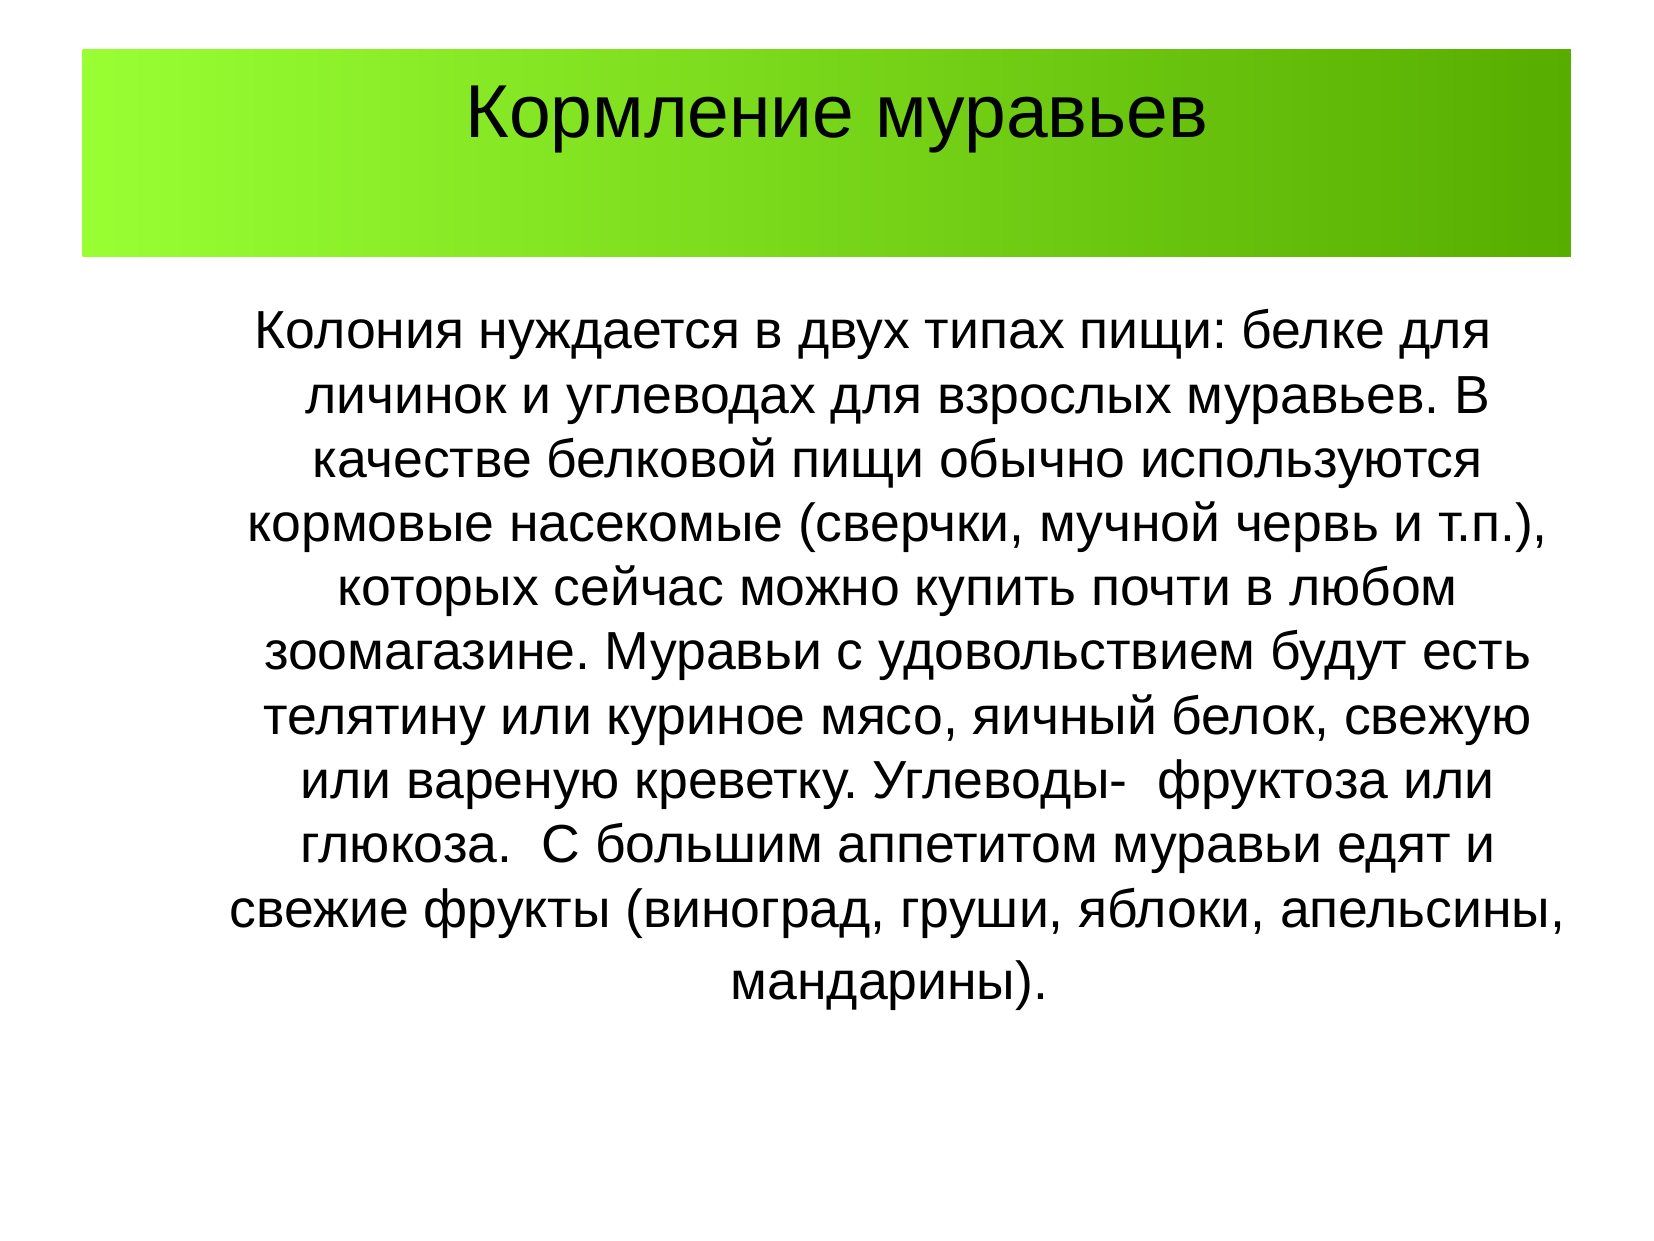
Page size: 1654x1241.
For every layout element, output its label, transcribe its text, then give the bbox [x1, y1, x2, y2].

title Кормление муравьев [82, 49, 1571, 257]
list Колония нуждается в двух типах пищи: белке для личинок и углеводах для взрослых муравьев. В качестве белковой пищи обычно используются кормовые насекомые (сверчки, мучной червь и т.п.), которых сейчас можно купить почти в любом зоомагазине. Муравьи с удовольствием будут есть телятину или куриное мясо, яичный белок, свежую или вареную креветку. Углеводы- фруктоза или глюкоза. С большим аппетитом муравьи едят и свежие фрукты (виноград, груши, яблоки, апельсины, мандарины). [88, 295, 1577, 1114]
